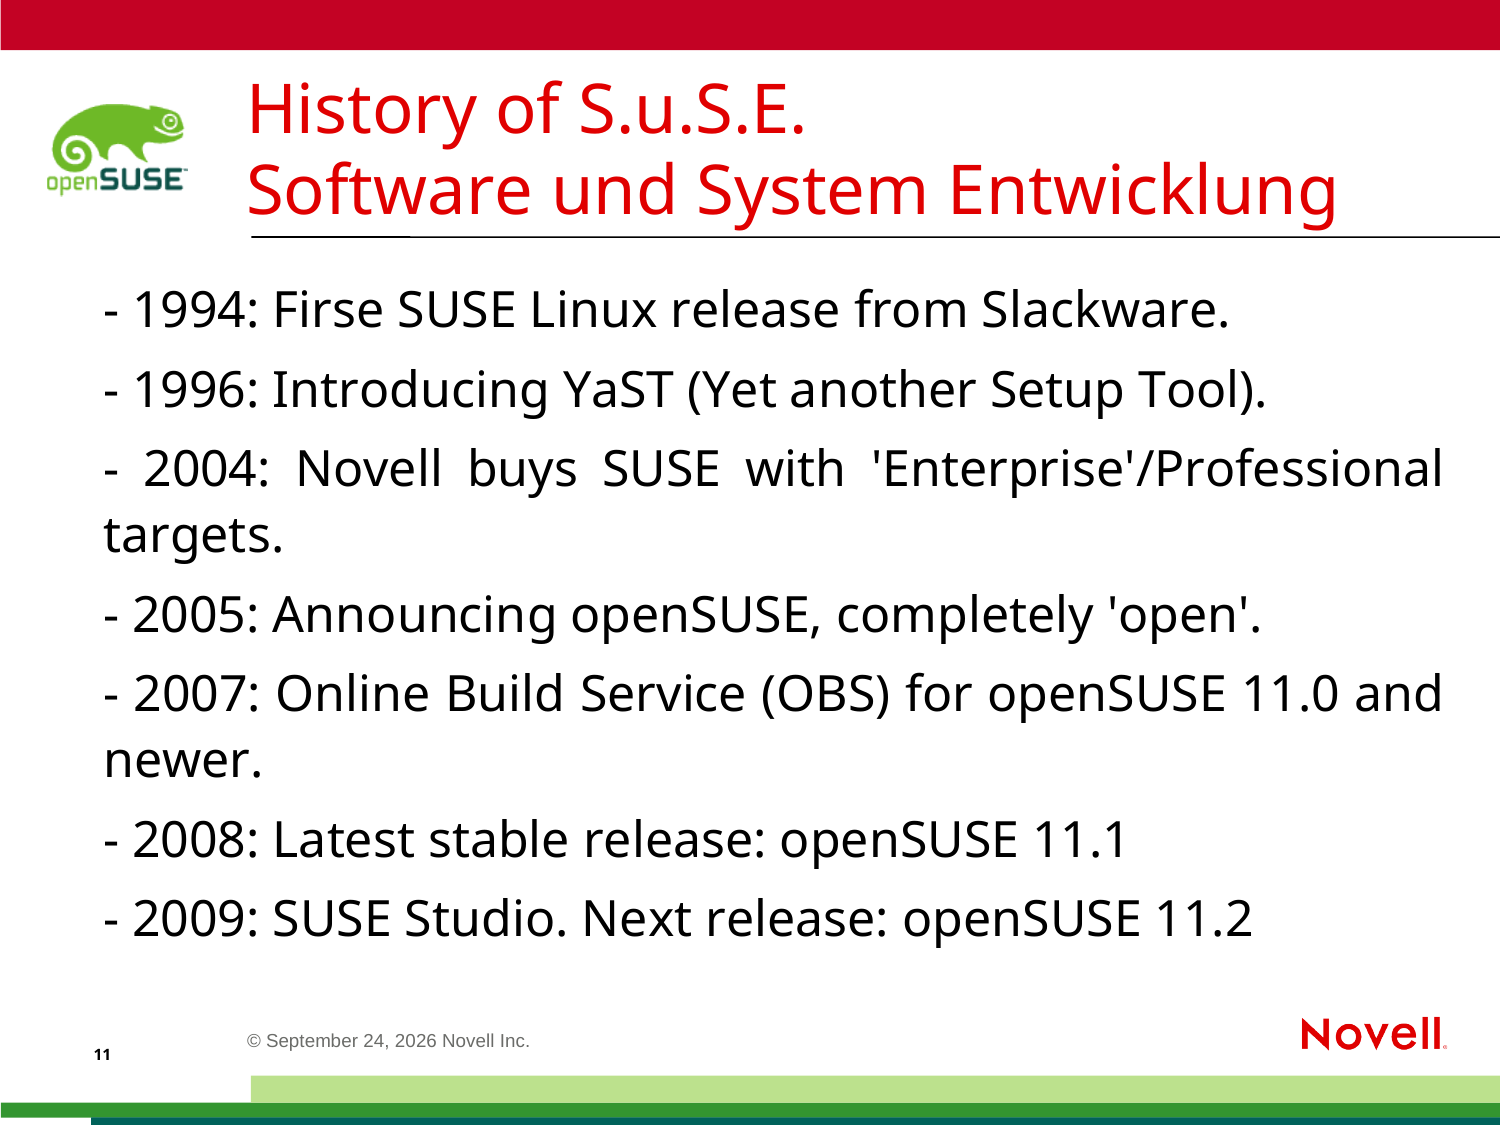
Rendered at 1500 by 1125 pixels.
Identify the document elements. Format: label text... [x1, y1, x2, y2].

list - 1994: Firse SUSE Linux release from Slackware. - 1996: Introducing YaST (Yet another Setup Tool). - 2004: Novell buys SUSE with 'Enterprise'/Professional targets. - 2005: Announcing openSUSE, completely 'open'. - 2007: Online Build Service (OBS) for openSUSE 11.0 and newer. - 2008: Latest stable release: openSUSE 11.1 - 2009: SUSE Studio. Next release: openSUSE 11.2 [88, 267, 1477, 995]
picture [1295, 1011, 1453, 1056]
picture [47, 104, 188, 197]
title History of S.u.S.E. Software und System Entwicklung [246, 52, 1409, 247]
